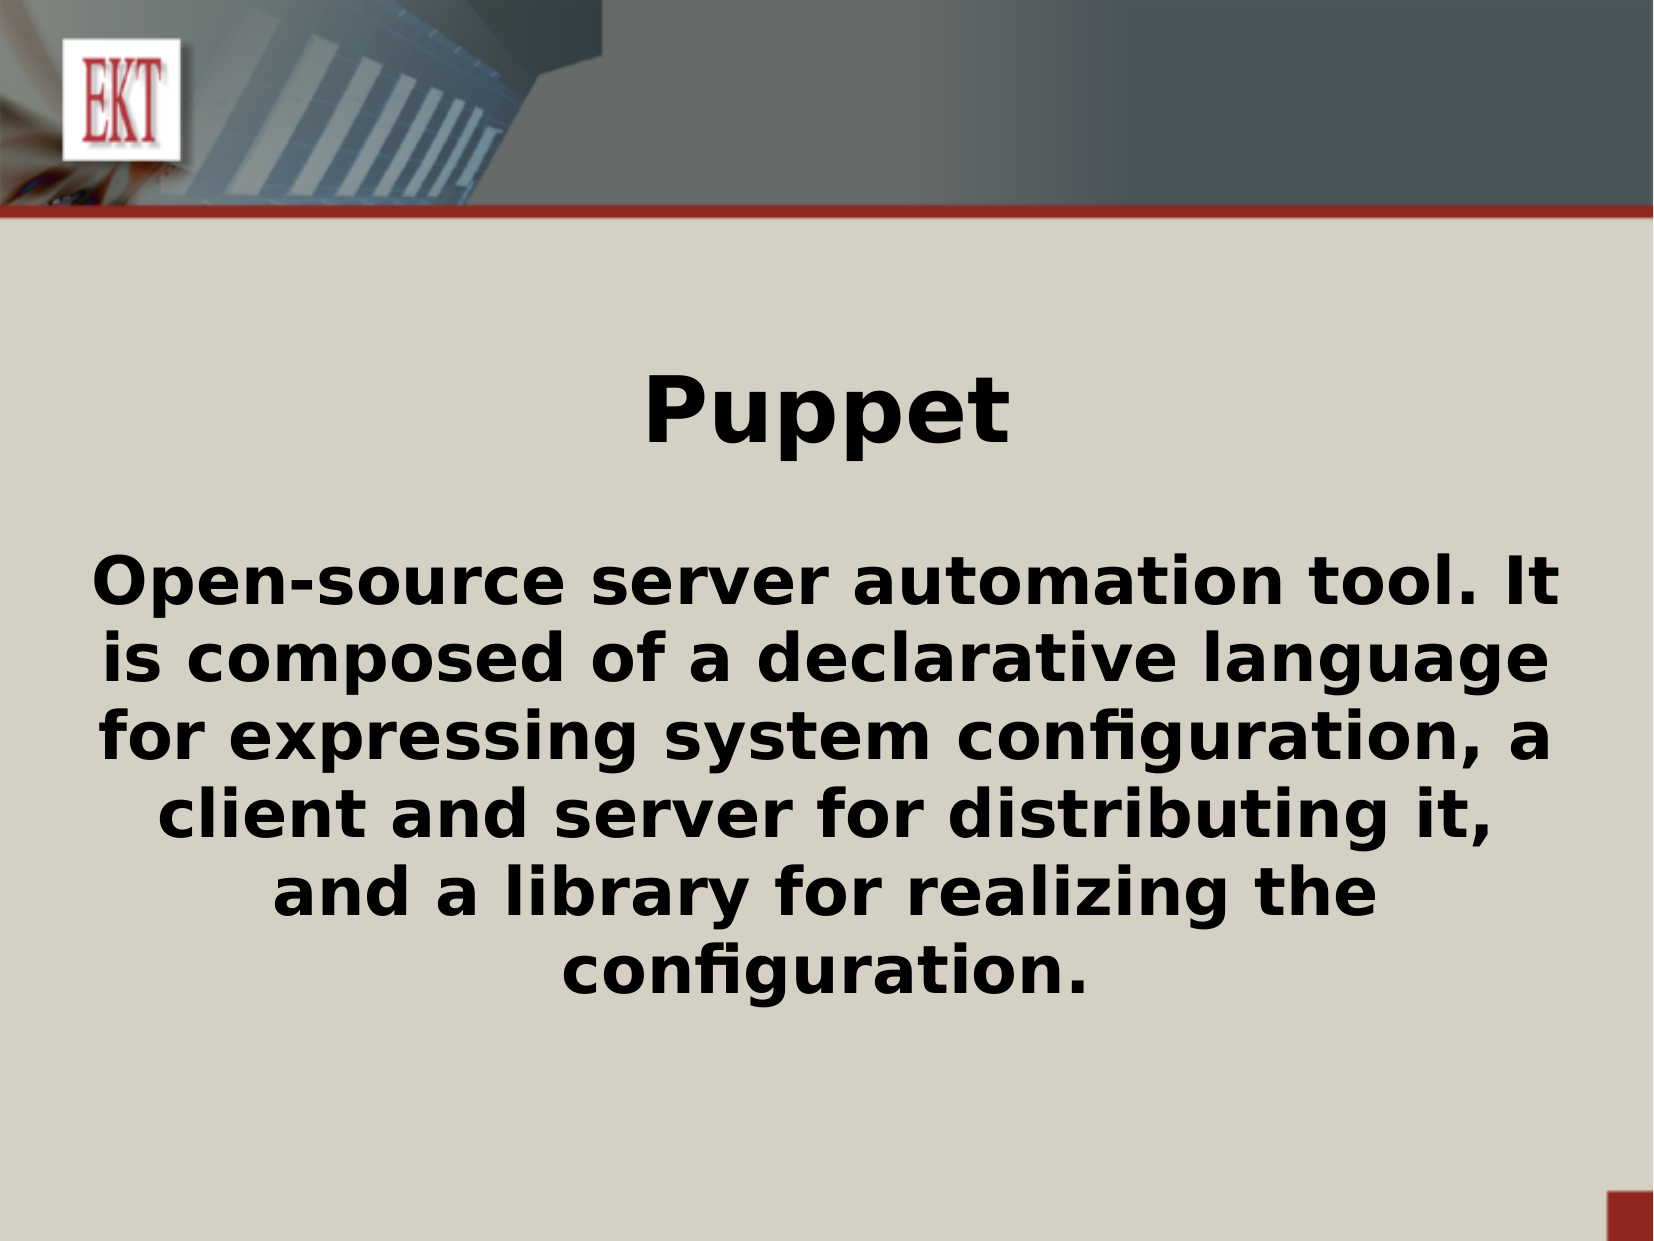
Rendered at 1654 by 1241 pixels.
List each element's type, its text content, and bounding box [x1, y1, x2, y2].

subtitle Puppet Open-source server automation tool. It is composed of a declarative language for expressing system configuration, a client and server for distributing it, and a library for realizing the configuration. [82, 202, 1571, 1164]
picture [0, 0, 1654, 1241]
